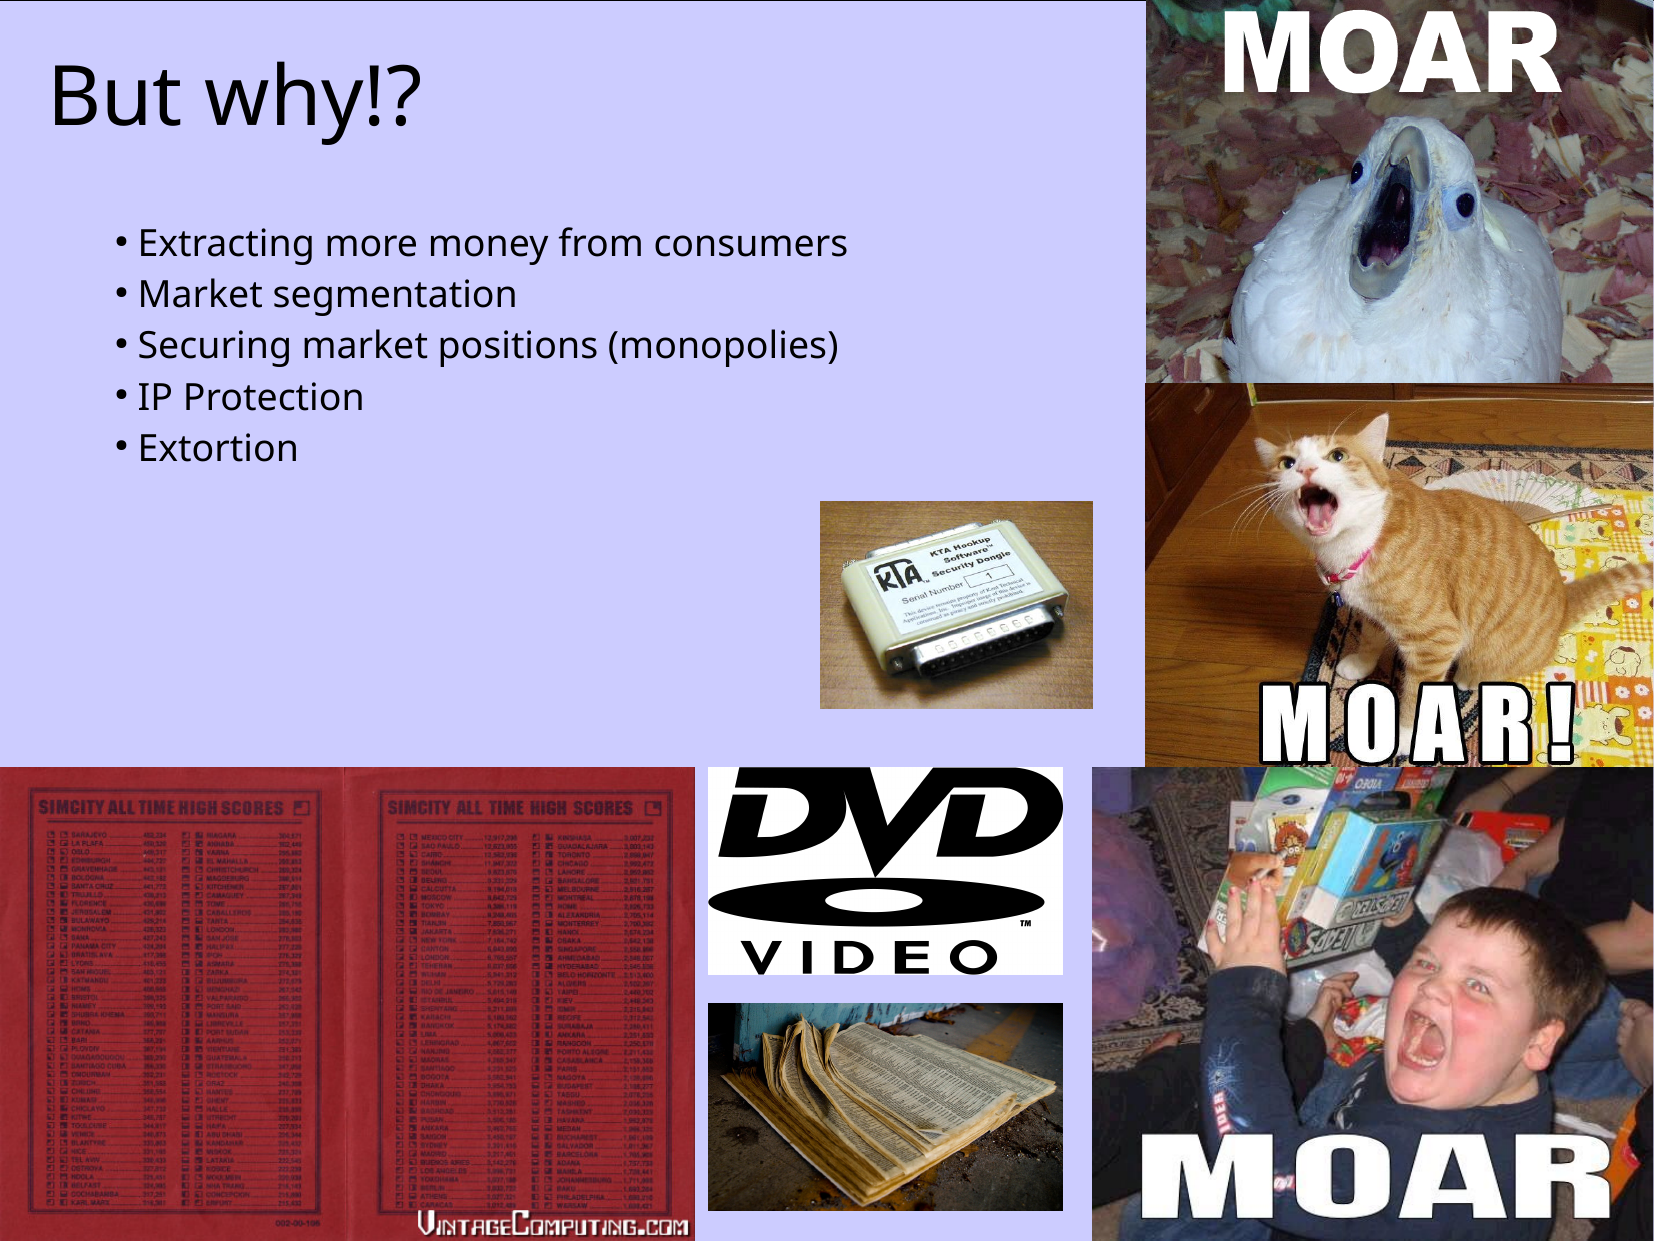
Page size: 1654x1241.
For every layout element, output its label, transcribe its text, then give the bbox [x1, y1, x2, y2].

picture [820, 501, 1093, 709]
picture [708, 1003, 1063, 1211]
picture [0, 767, 695, 1241]
text_box Extracting more money from consumers Market segmentation Securing market positions (monopolies) IP Protection Extortion [100, 209, 1146, 443]
text_box But why!? [32, 29, 978, 142]
picture [1092, 0, 1654, 1241]
picture [708, 767, 1063, 975]
